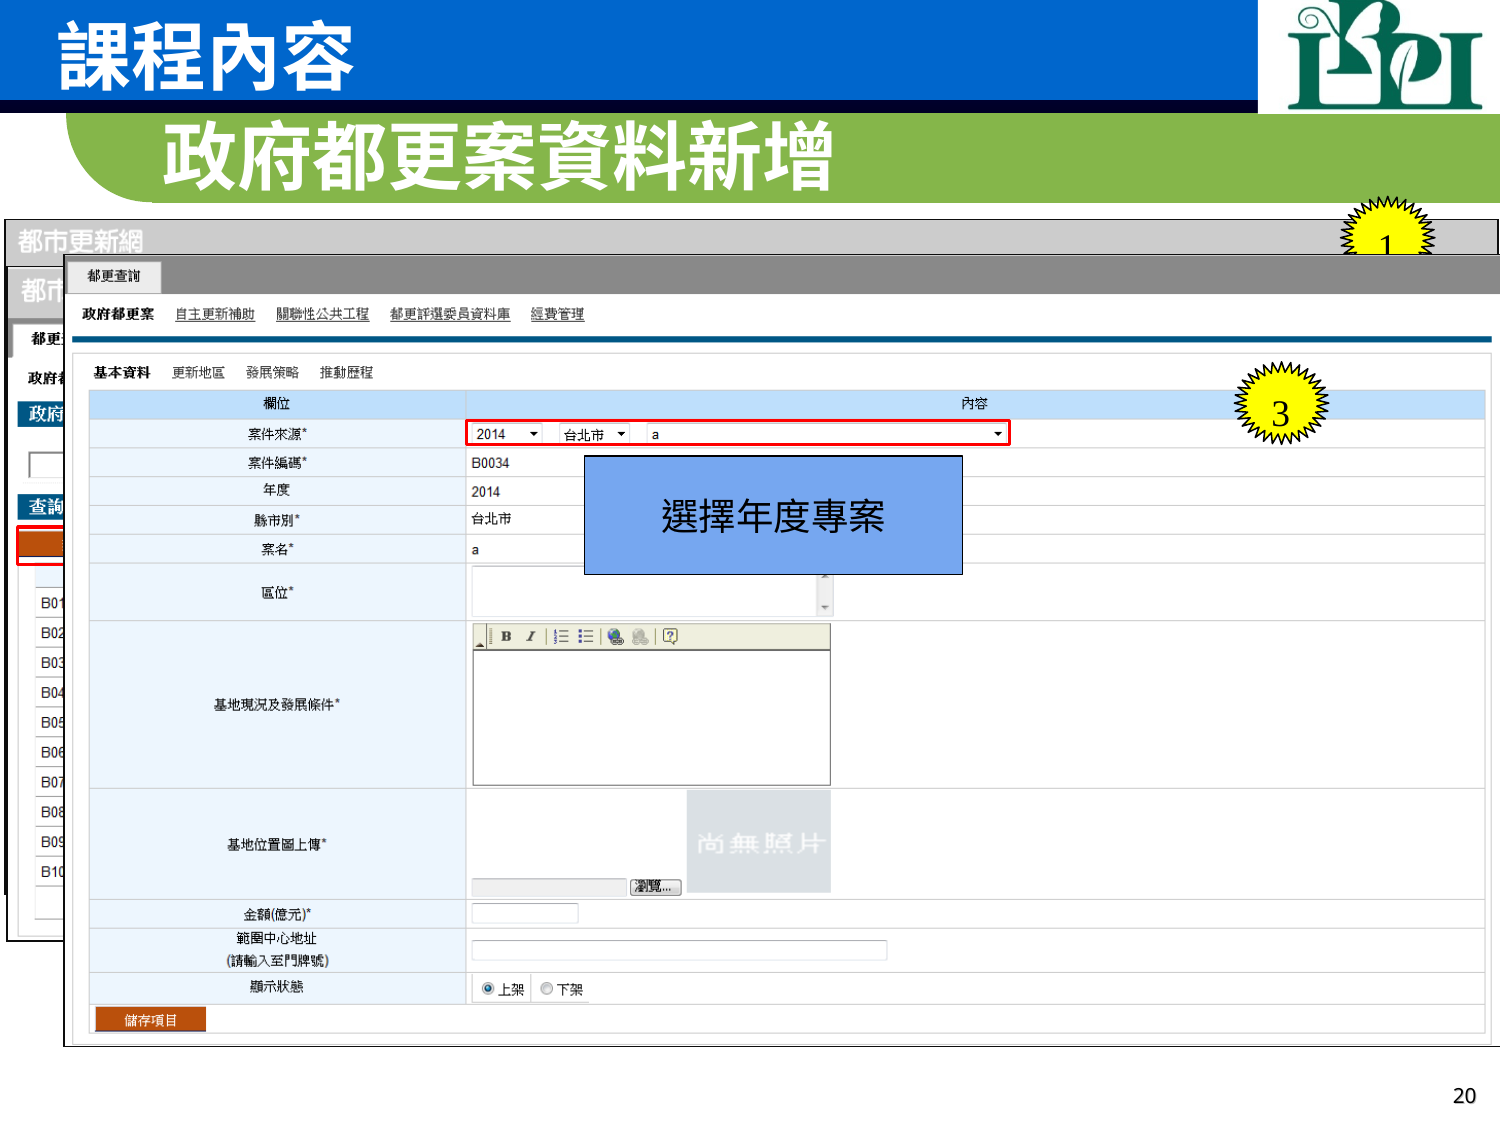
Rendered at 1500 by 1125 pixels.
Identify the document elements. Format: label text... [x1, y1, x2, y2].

picture [37, 411, 43, 419]
picture [58, 407, 63, 421]
text_box 課程內容 [41, 1, 1329, 102]
text_box [1399, 1074, 1500, 1125]
text_box 1 [1340, 196, 1435, 254]
picture [64, 255, 1500, 1046]
picture [49, 499, 63, 514]
text_box 選擇年度專案 [585, 456, 963, 574]
title 政府都更案資料新增 [147, 101, 1436, 202]
picture [32, 499, 45, 514]
picture [1421, 220, 1498, 254]
text_box 3 [1234, 361, 1329, 445]
picture [7, 267, 63, 941]
picture [30, 407, 34, 420]
picture [19, 529, 63, 563]
picture [5, 220, 1354, 894]
picture [49, 407, 53, 421]
